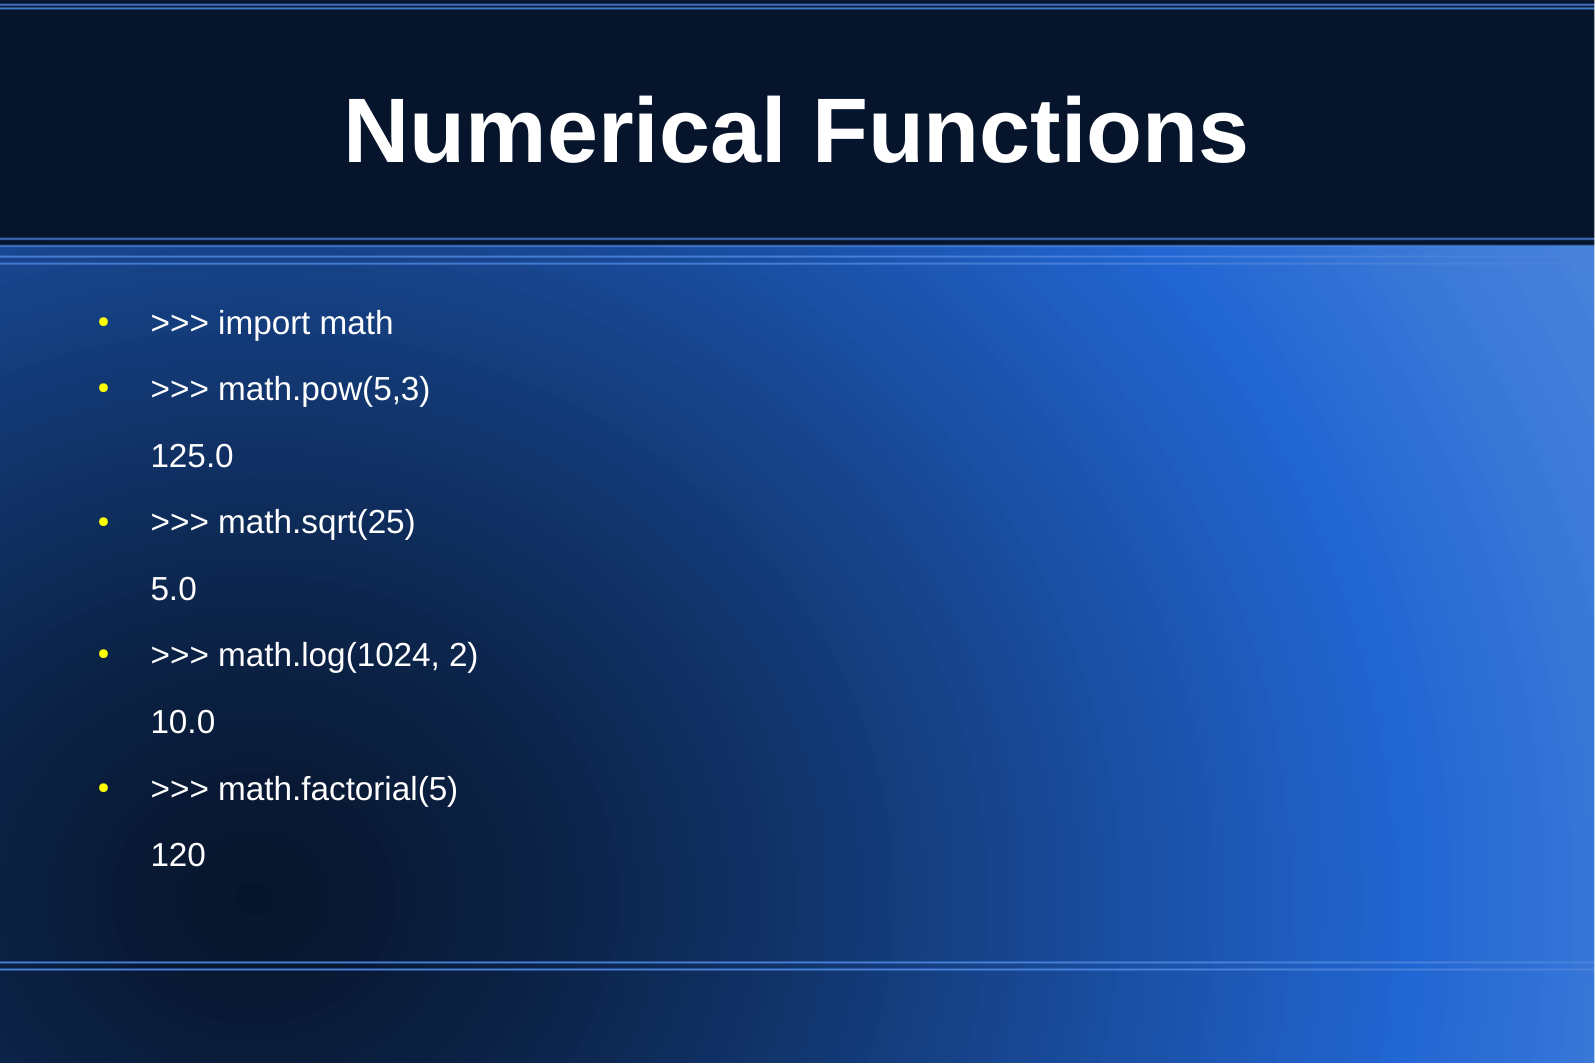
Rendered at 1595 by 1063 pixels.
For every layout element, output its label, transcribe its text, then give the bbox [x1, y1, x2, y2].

title Numerical Functions [79, 49, 1515, 213]
list >>> import math >>> math.pow(5,3) 125.0 >>> math.sqrt(25) 5.0 >>> math.log(1024, 2) 10.0 >>> math.factorial(5) 120 [79, 304, 1515, 1063]
picture [0, 0, 1595, 1063]
